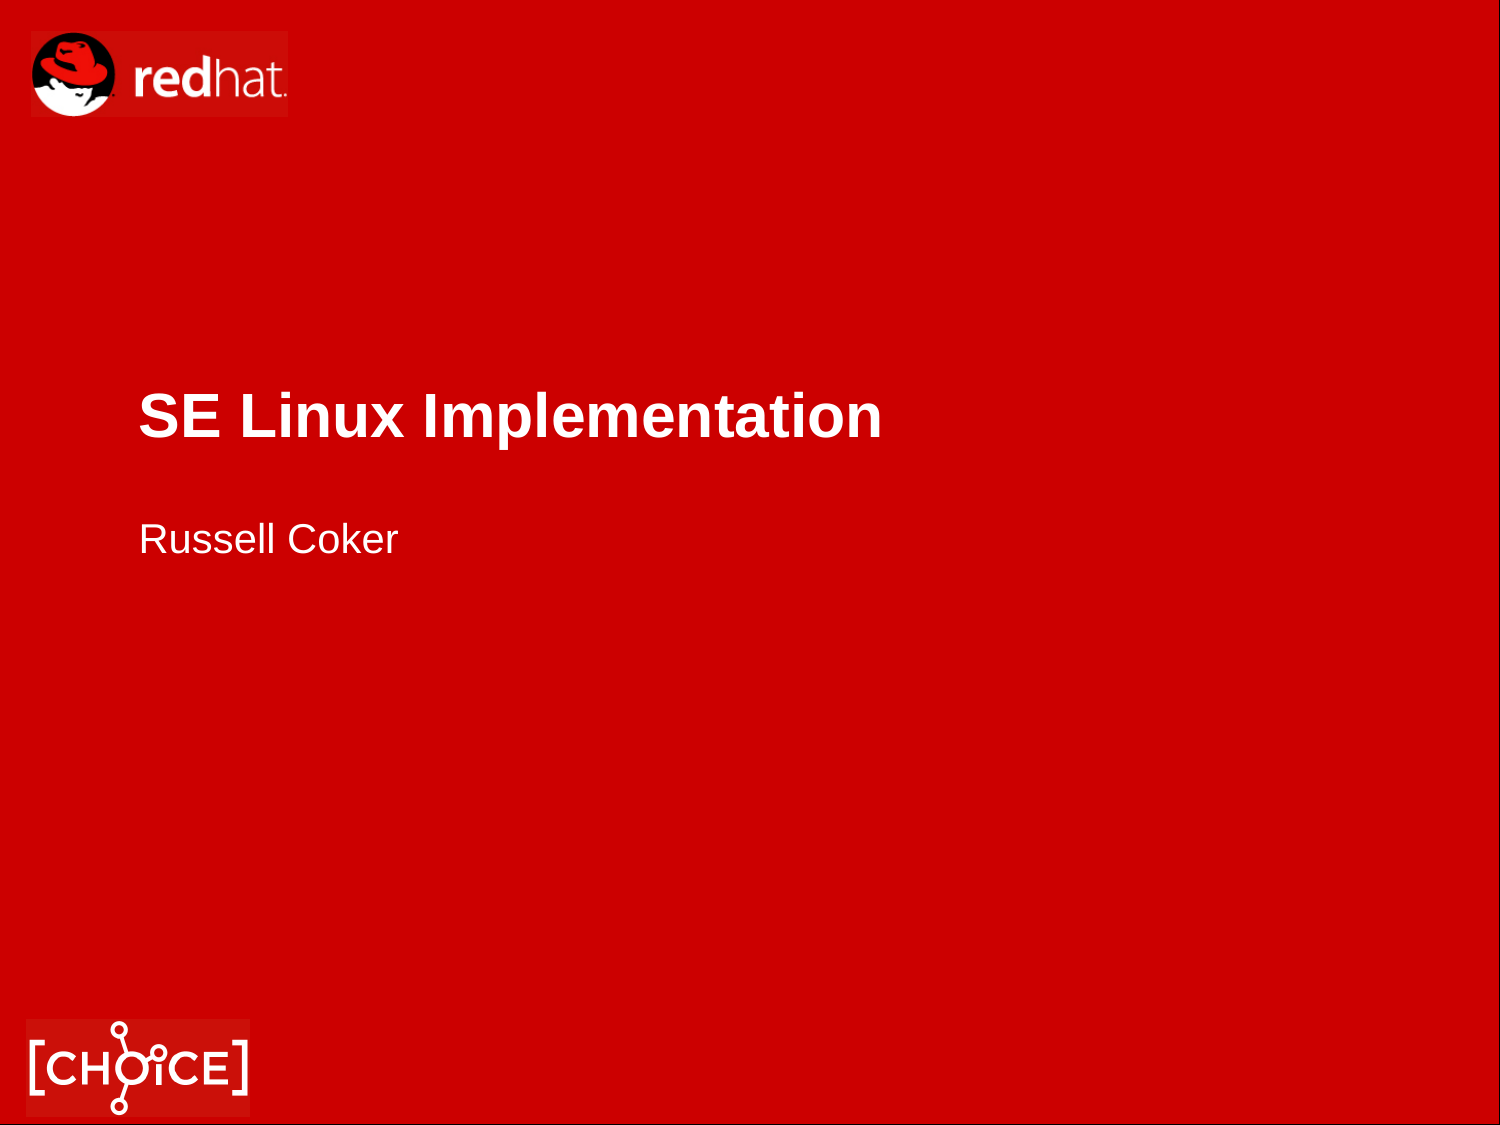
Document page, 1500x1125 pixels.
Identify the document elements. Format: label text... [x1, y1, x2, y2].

text_box SE Linux Implementation Russell Coker [138, 384, 1009, 644]
picture [31, 31, 288, 117]
picture [26, 1019, 250, 1117]
